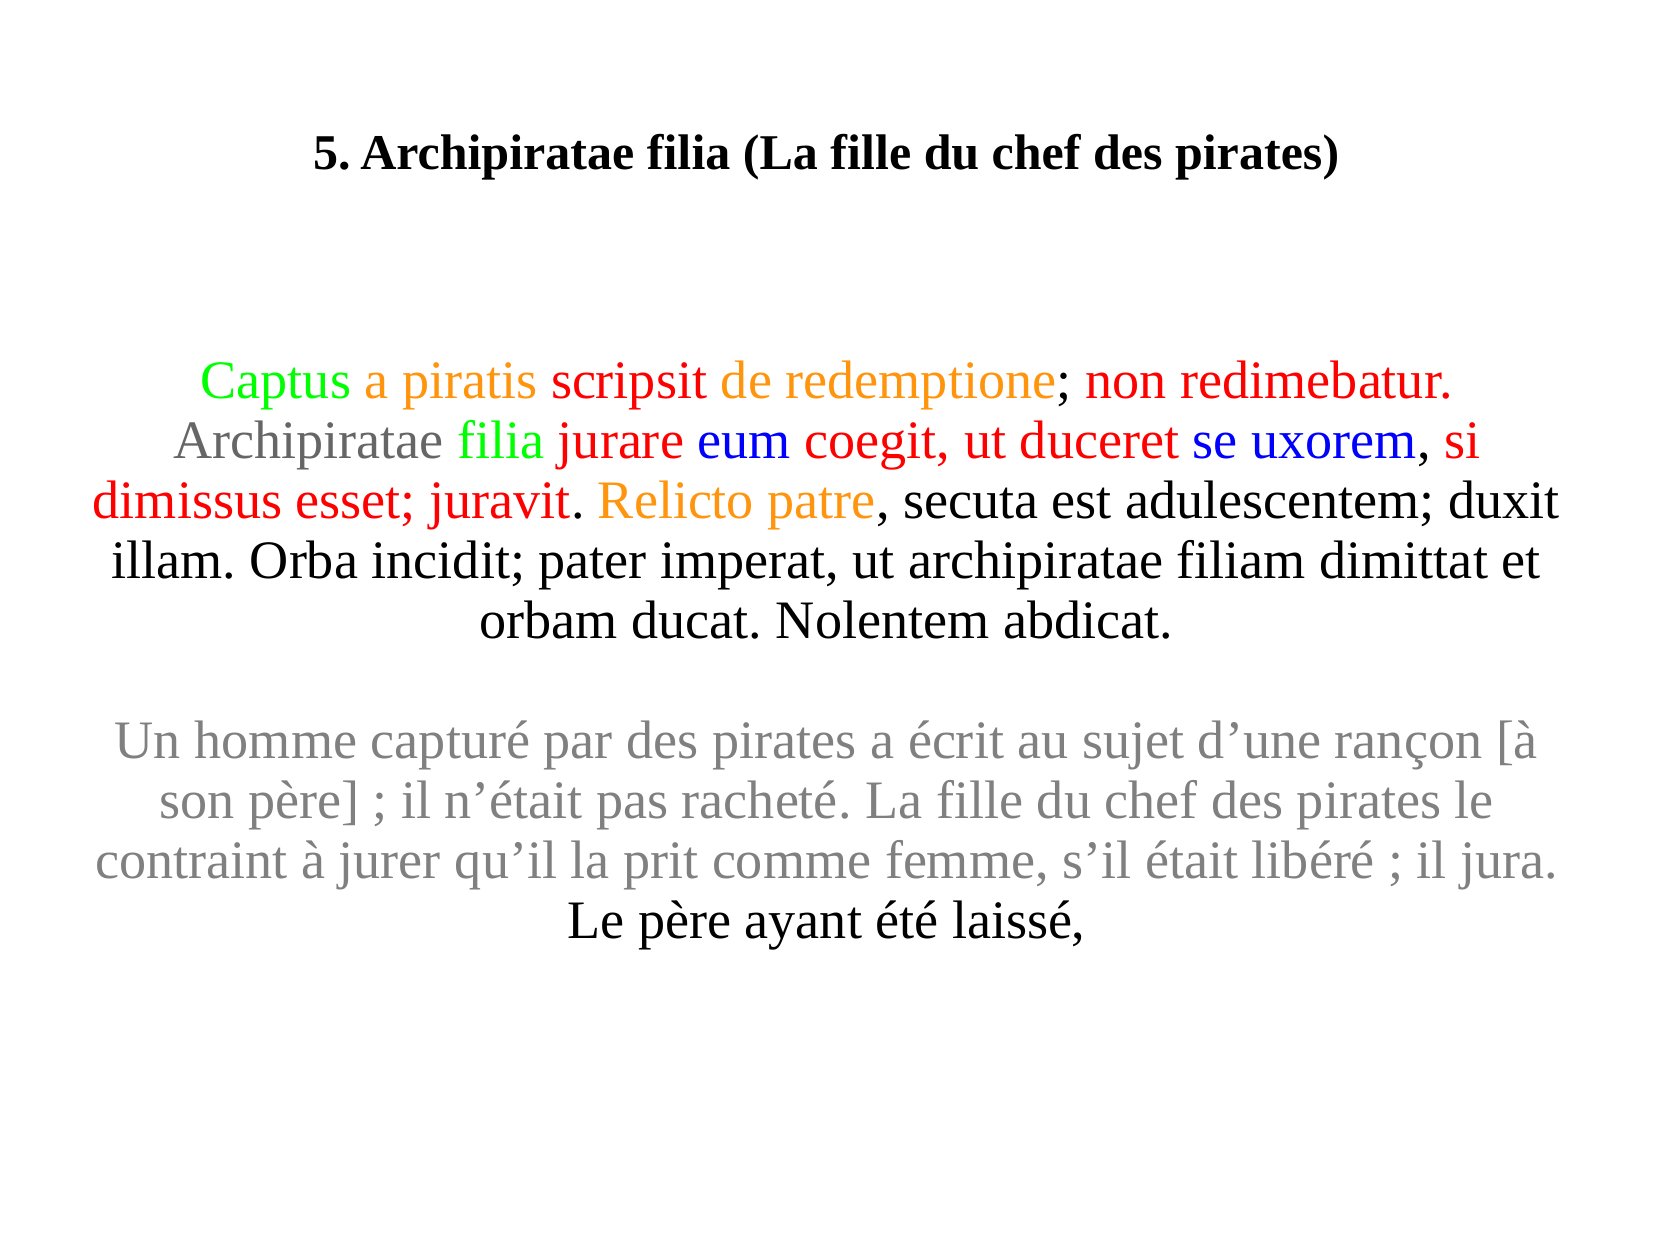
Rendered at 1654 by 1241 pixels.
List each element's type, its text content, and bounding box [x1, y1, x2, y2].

subtitle Captus a piratis scripsit de redemptione; non redimebatur. Archipiratae filia jurare eum coegit, ut duceret se uxorem, si dimissus esset; juravit. Relicto patre, secuta est adulescentem; duxit illam. Orba incidit; pater imperat, ut archipiratae filiam dimittat et orbam ducat. Nolentem abdicat. Un homme capturé par des pirates a écrit au sujet d’une rançon [à son père] ; il n’était pas racheté. La fille du chef des pirates le contraint à jurer qu’il la prit comme femme, s’il était libéré ; il jura. Le père ayant été laissé, [82, 290, 1571, 1010]
title 5. Archipiratae filia (La fille du chef des pirates) [82, 49, 1571, 257]
